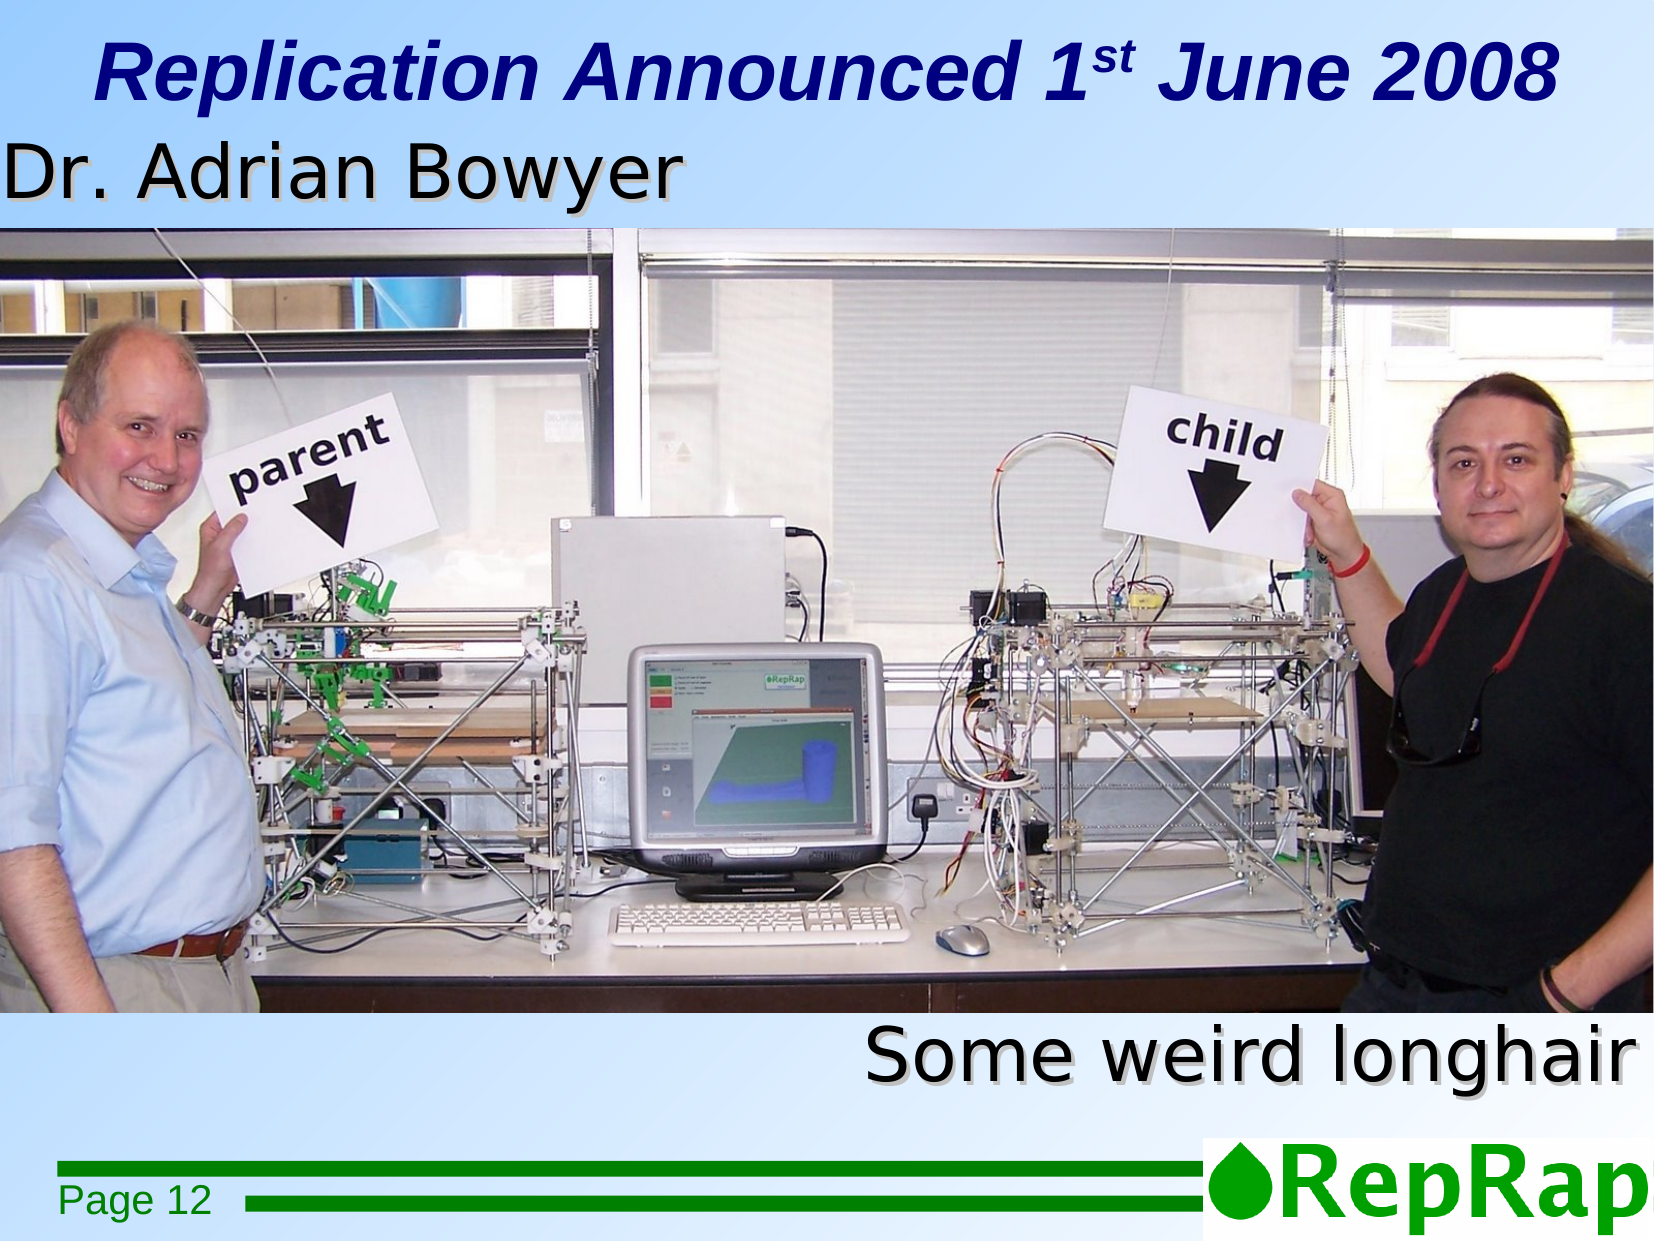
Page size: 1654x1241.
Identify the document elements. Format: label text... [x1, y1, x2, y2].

text_box Replication Announced 1st June 2008 [0, 23, 1654, 121]
text_box Some weird longhair [863, 1012, 1648, 1100]
text_box Dr. Adrian Bowyer [0, 129, 684, 217]
picture [1203, 1138, 1654, 1241]
picture [0, 228, 1654, 1013]
